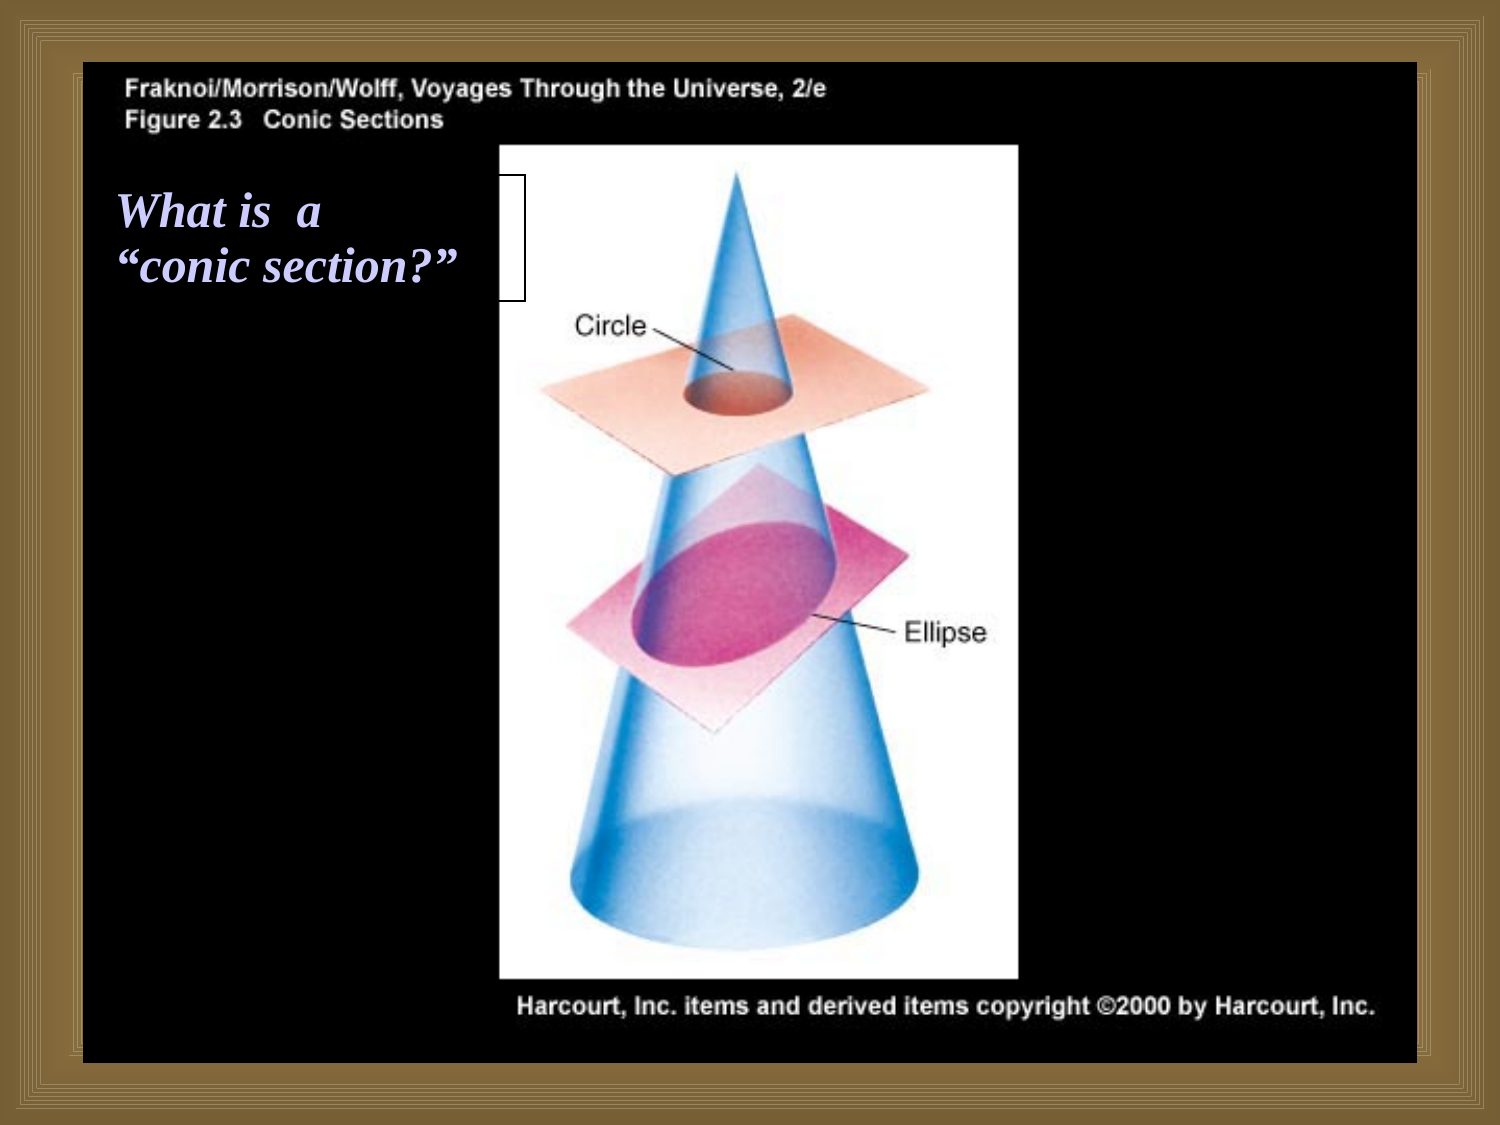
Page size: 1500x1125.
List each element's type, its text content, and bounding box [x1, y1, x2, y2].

picture [83, 62, 1417, 1063]
text_box What is a “conic section?” [99, 174, 526, 301]
